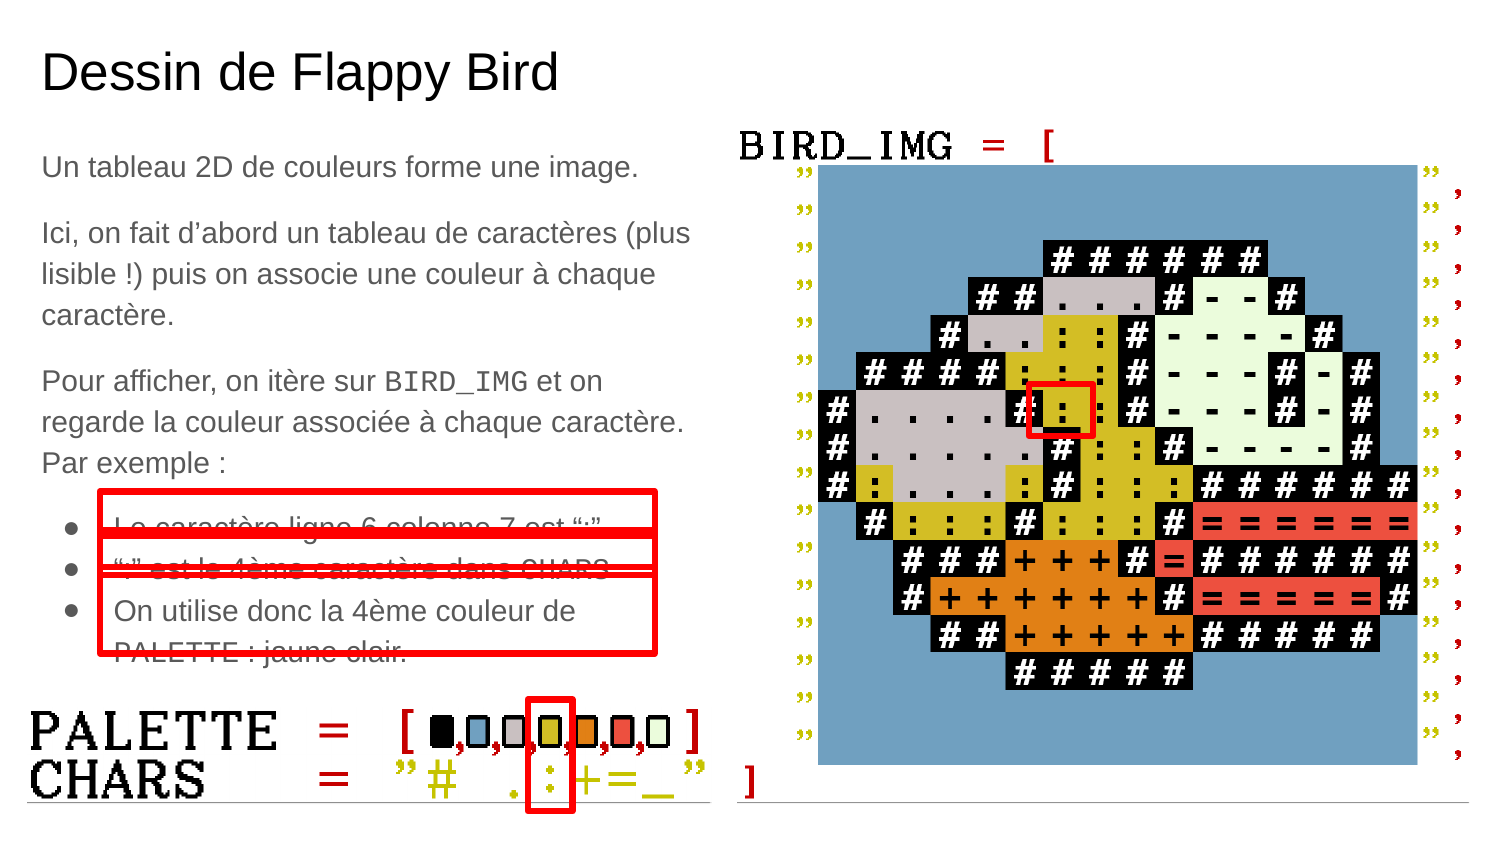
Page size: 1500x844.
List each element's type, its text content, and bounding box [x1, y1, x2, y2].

picture [27, 707, 525, 802]
list Un tableau 2D de couleurs forme une image. Ici, on fait d’abord un tableau de caractères (plus lisible !) puis on associe une couleur à chaque caractère. Pour afficher, on itère sur BIRD_IMG et on regarde la couleur associée à chaque caractère. Par exemple : Le caractère ligne 6 colonne 7 est “:” “:” est le 4ème caractère dans CHARS On utilise donc la 4ème couleur de PALETTE : jaune clair. [26, 127, 713, 688]
title Dessin de Flappy Bird [26, 22, 1425, 117]
picture [531, 707, 569, 802]
picture [576, 707, 712, 802]
picture [737, 127, 1471, 802]
